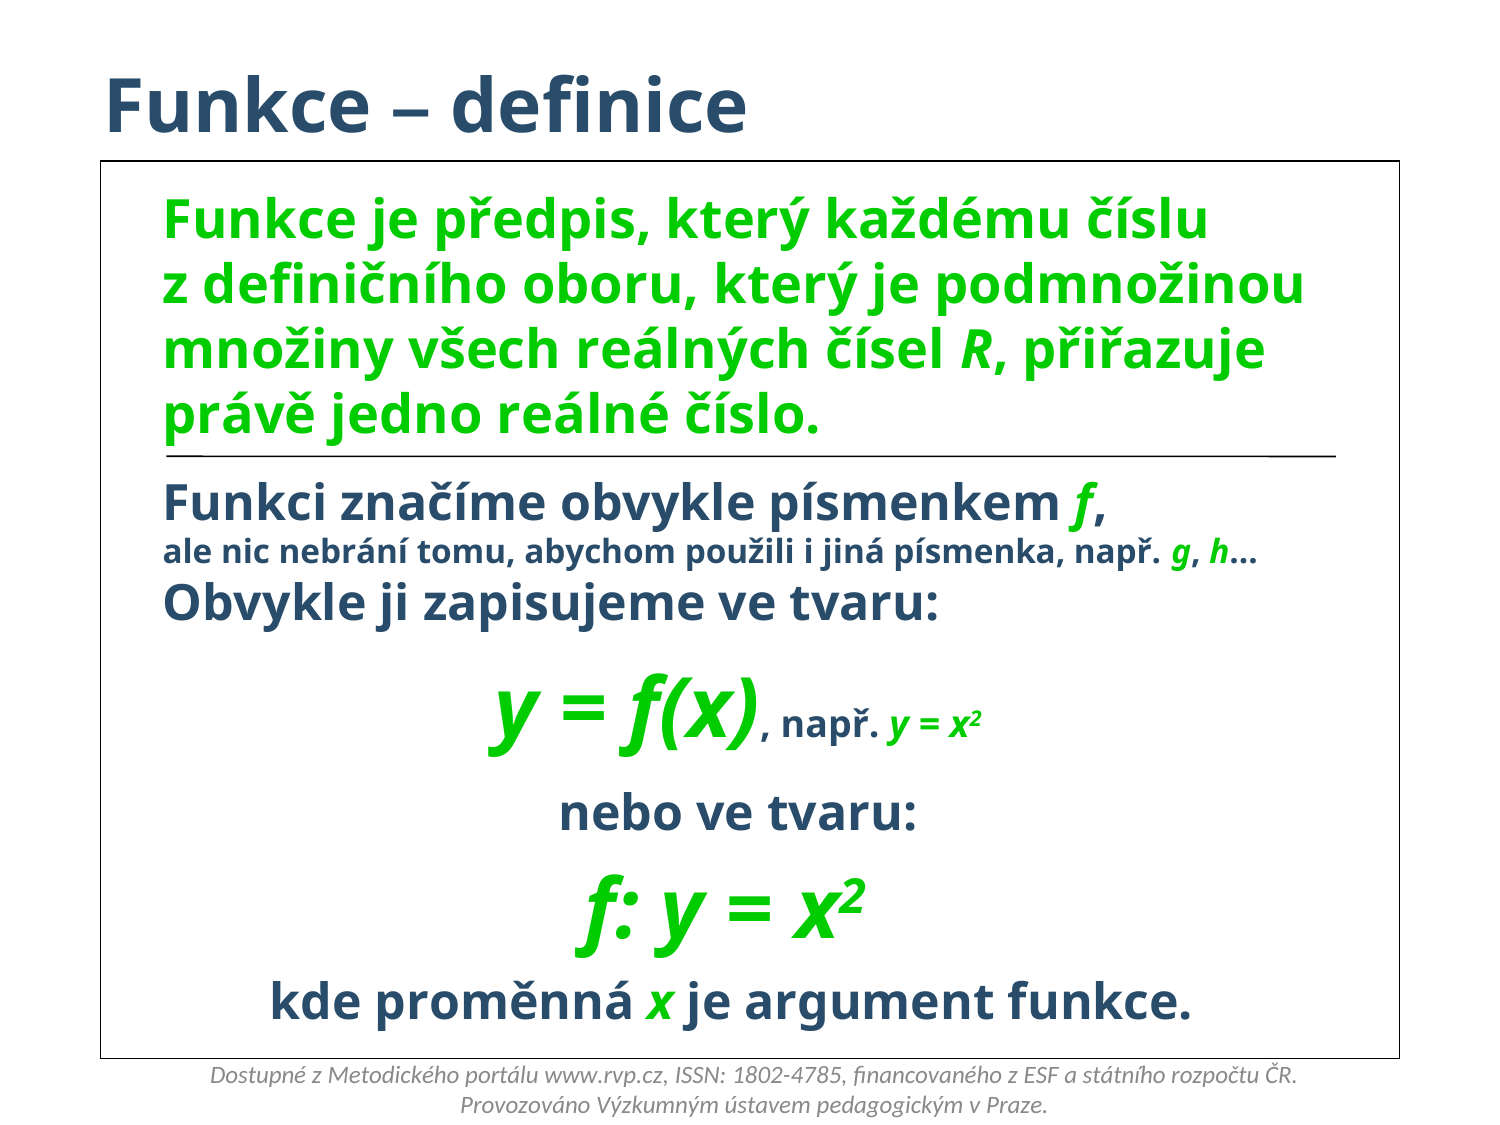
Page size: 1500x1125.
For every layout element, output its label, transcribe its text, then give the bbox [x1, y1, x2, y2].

text_box f: y = x2 [135, 857, 1341, 952]
text_box Funkce je předpis, který každému číslu z definičního oboru, který je podmnožinou množiny všech reálných čísel R, přiřazuje právě jedno reálné číslo. [147, 267, 1353, 362]
text_box kde proměnná x je argument funkce. [135, 952, 1341, 1047]
text_box [100, 160, 1400, 1059]
text_box Funkci značíme obvykle písmenkem f, ale nic nebrání tomu, abychom použili i jiná písmenka, např. g, h… Obvykle ji zapisujeme ve tvaru: [147, 503, 1353, 598]
text_box nebo ve tvaru: [135, 763, 1341, 857]
title Funkce – definice [88, 66, 1424, 161]
text_box y = f(x), např. y = x2 [135, 657, 1341, 752]
